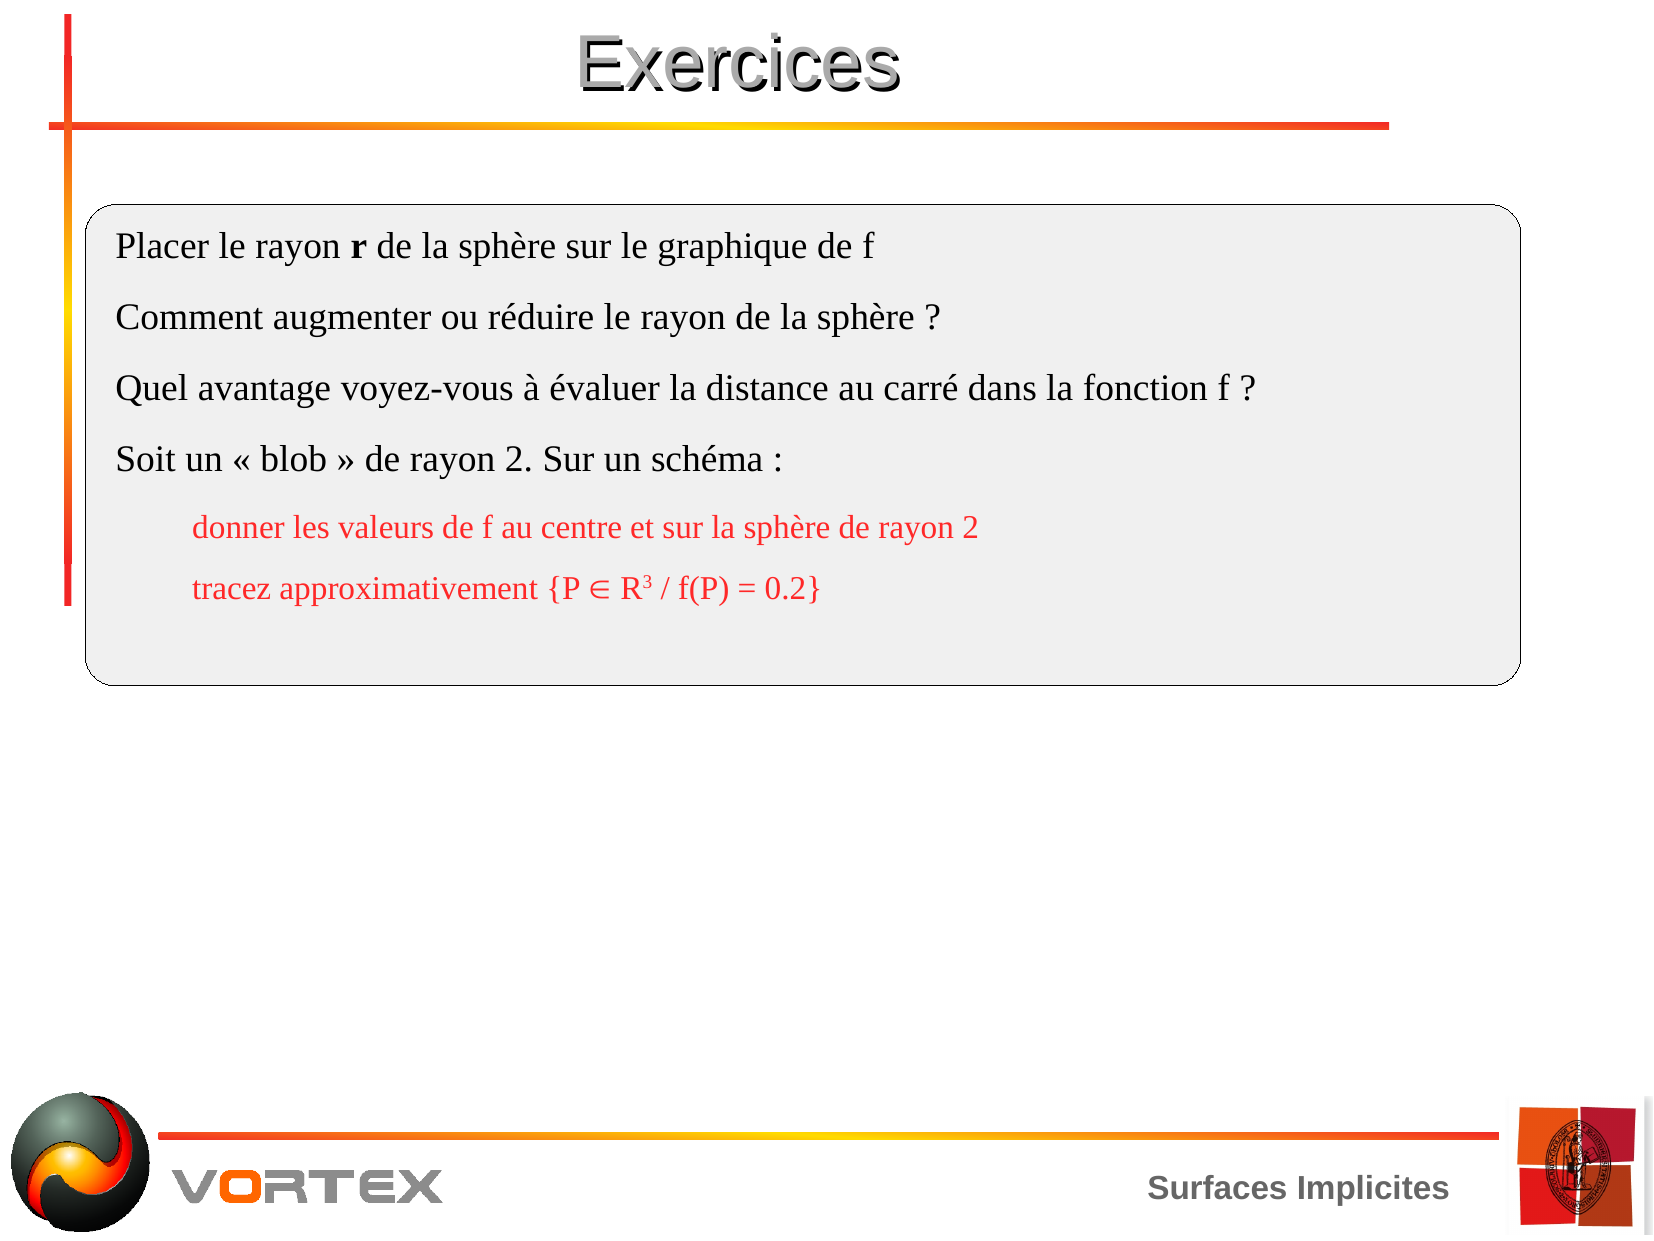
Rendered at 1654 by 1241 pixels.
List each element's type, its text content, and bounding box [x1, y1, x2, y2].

title Exercices [82, 4, 1392, 120]
picture [11, 1092, 443, 1232]
picture [1505, 1096, 1653, 1235]
text_box [85, 210, 97, 680]
list Placer le rayon r de la sphère sur le graphique de f Comment augmenter ou réduire le rayon de la sphère ? Quel avantage voyez-vous à évaluer la distance au carré dans la fonction f ? Soit un « blob » de rayon 2. Sur un schéma : donner les valeurs de f au centre et sur la sphère de rayon 2 tracez approximativement {P  R3 / f(P) = 0.2} [97, 153, 1571, 1109]
